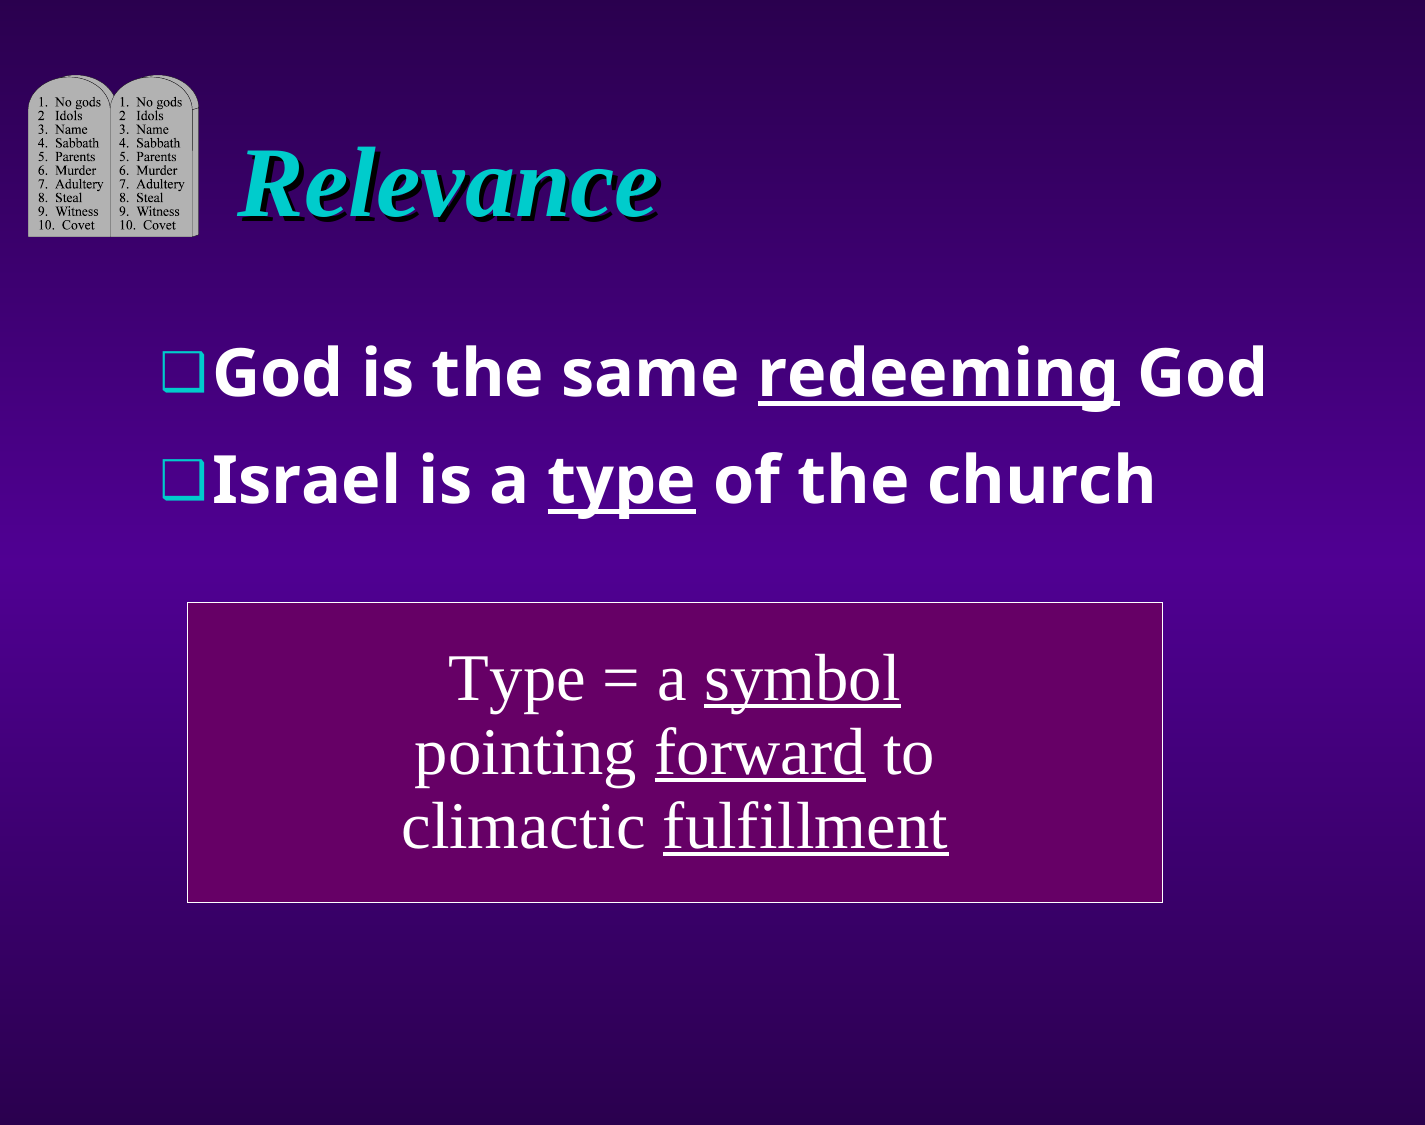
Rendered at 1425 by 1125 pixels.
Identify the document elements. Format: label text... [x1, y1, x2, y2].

text_box Type = a symbol pointing forward to climactic fulfillment [187, 602, 1163, 903]
title Relevance [237, 55, 1319, 311]
list God is the same redeeming God Israel is a type of the church [106, 324, 1319, 488]
